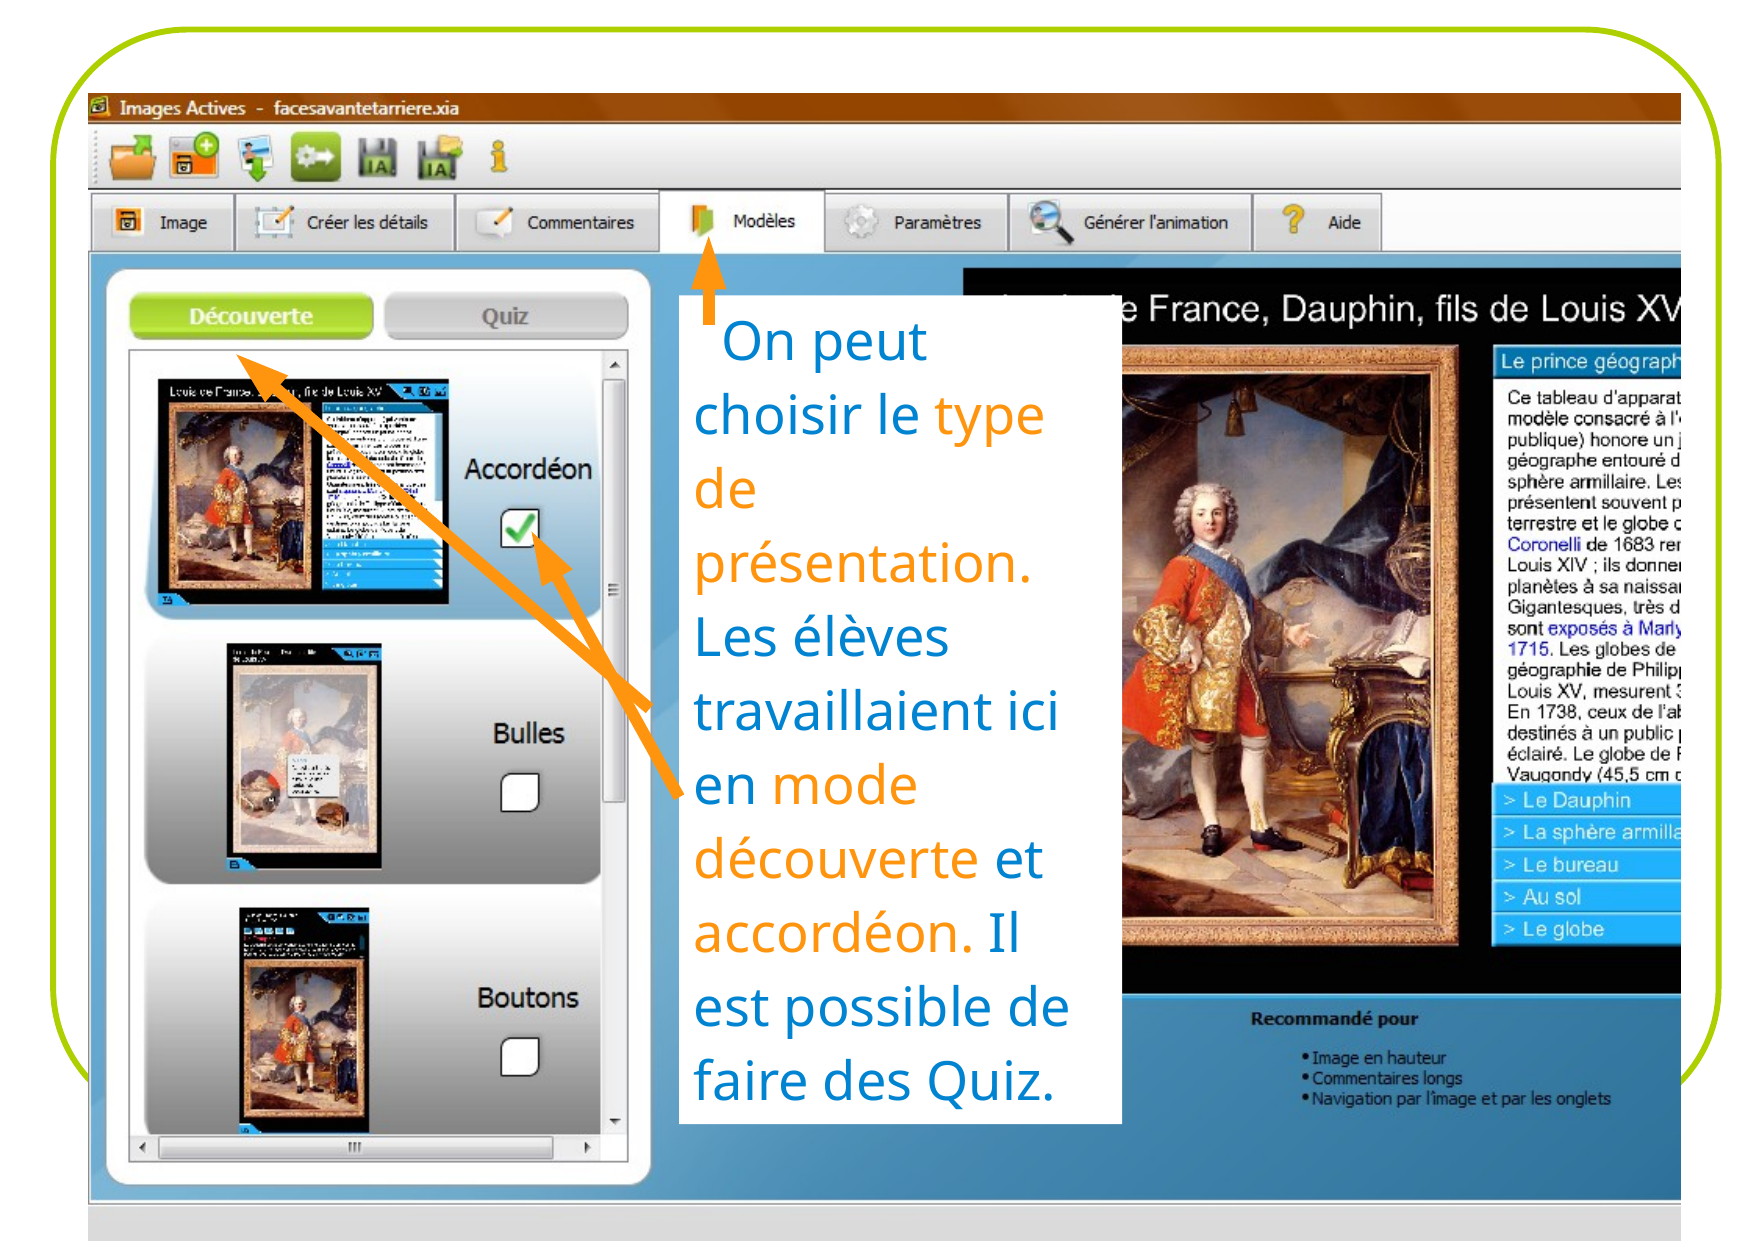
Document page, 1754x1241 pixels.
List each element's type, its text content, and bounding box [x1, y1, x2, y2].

text_box On peut choisir le type de présentation. Les élèves travaillaient ici en mode découverte et accordéon. Il est possible de faire des Quiz. [679, 295, 1123, 988]
picture [88, 93, 1681, 1241]
